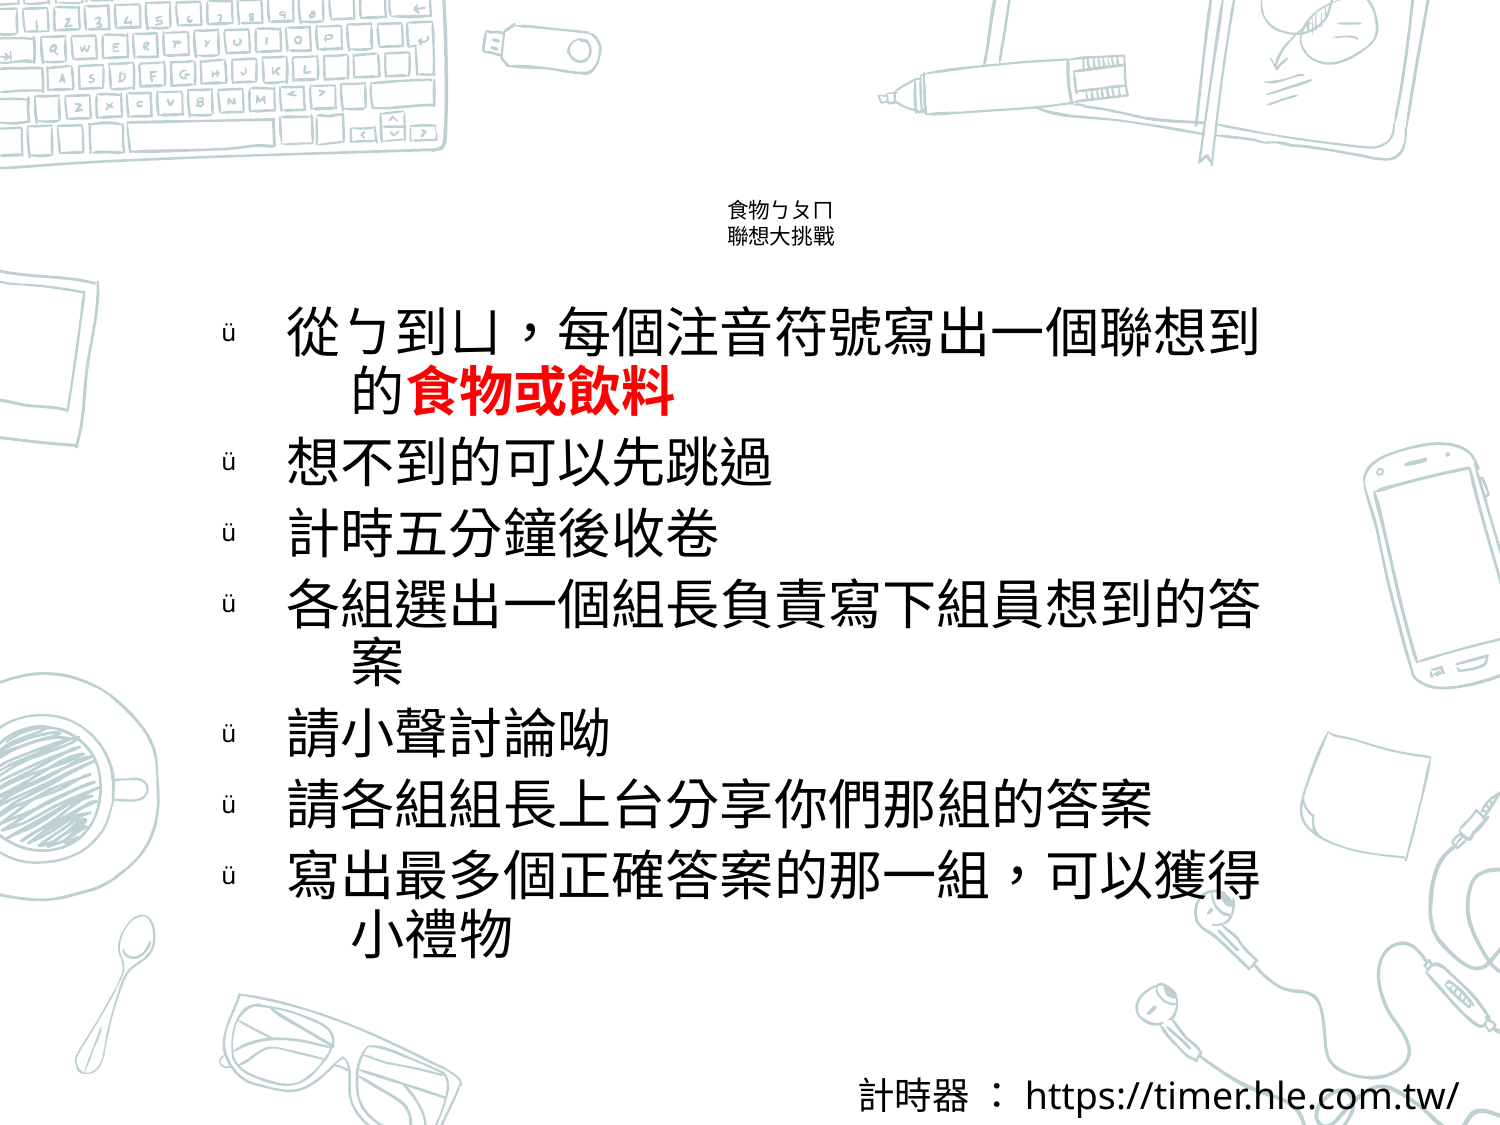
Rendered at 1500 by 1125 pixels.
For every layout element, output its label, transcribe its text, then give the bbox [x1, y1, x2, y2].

title 食物ㄅㄆㄇ 聯想大挑戰 [185, 101, 1377, 264]
text_box 計時器 ：https://timer.hle.com.tw/ [832, 1064, 1475, 1125]
list 從ㄅ到ㄩ，每個注音符號寫出一個聯想到的食物或飲料 想不到的可以先跳過 計時五分鐘後收卷 各組選出一個組長負責寫下組員想到的答案 請小聲討論呦 請各組組長上台分享你們那組的答案 寫出最多個正確答案的那一組，可以獲得小禮物 [185, 290, 1315, 1057]
